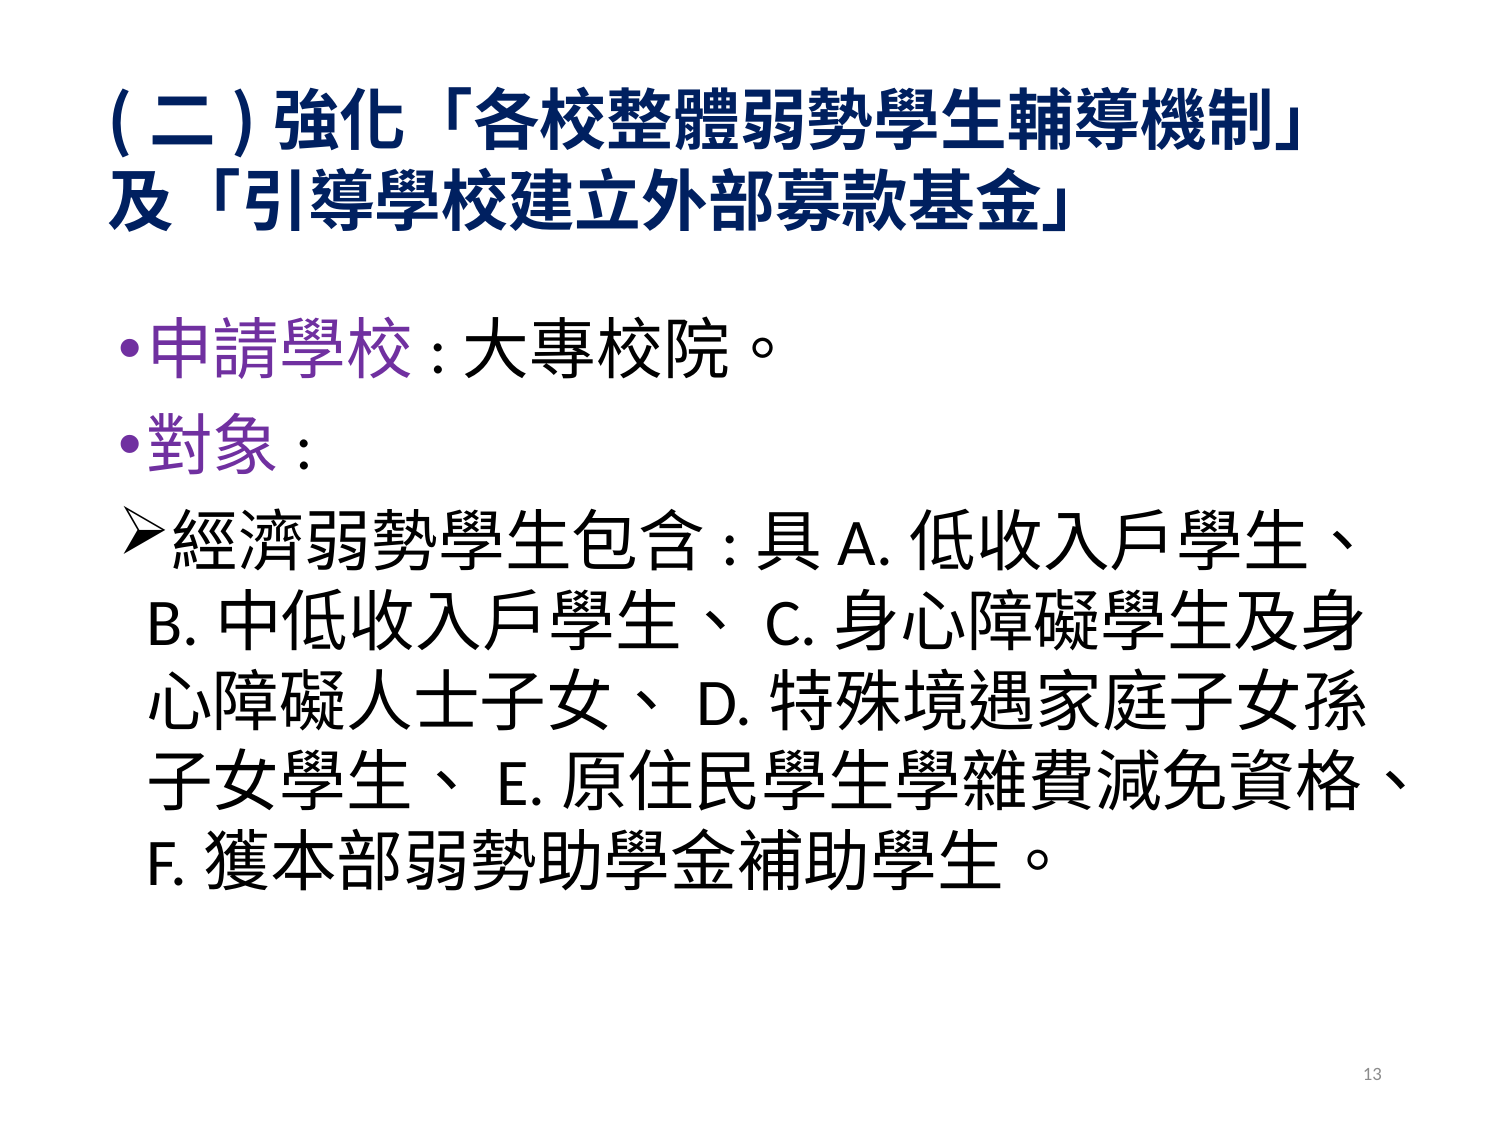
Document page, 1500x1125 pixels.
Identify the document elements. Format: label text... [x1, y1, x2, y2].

slide_number <編號> [1059, 1042, 1397, 1103]
title (二)強化「各校整體弱勢學生輔導機制」及「引導學校建立外部募款基金」 [92, 49, 1387, 268]
list 申請學校:大專校院。 對象: 經濟弱勢學生包含:具A.低收入戶學生、B.中低收入戶學生、C.身心障礙學生及身心障礙人士子女、D.特殊境遇家庭子女孫子女學生、E.原住民學生學雜費減免資格、F.獲本部弱勢助學金補助學生。 [103, 299, 1397, 1014]
